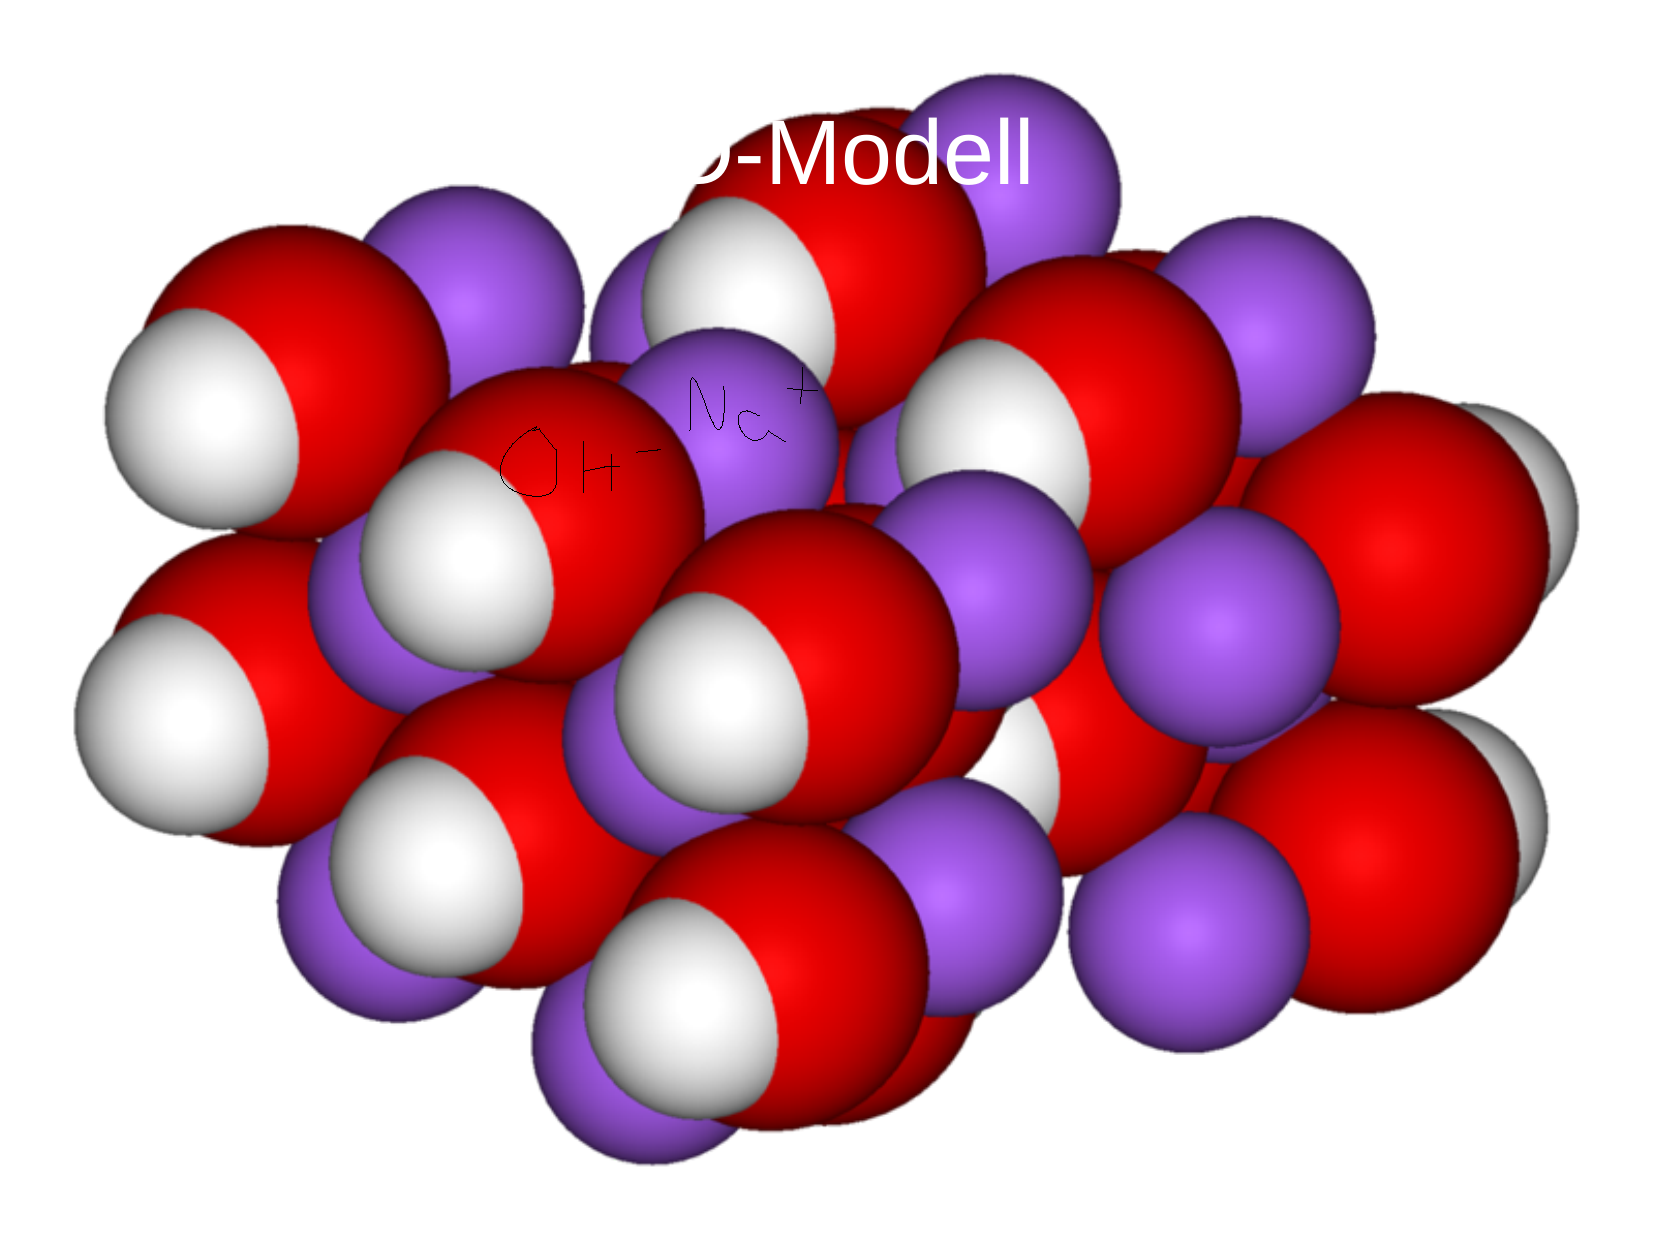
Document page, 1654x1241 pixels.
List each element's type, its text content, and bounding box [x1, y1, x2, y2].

picture [0, 0, 1654, 1241]
title 3D-Modell [82, 49, 1571, 257]
